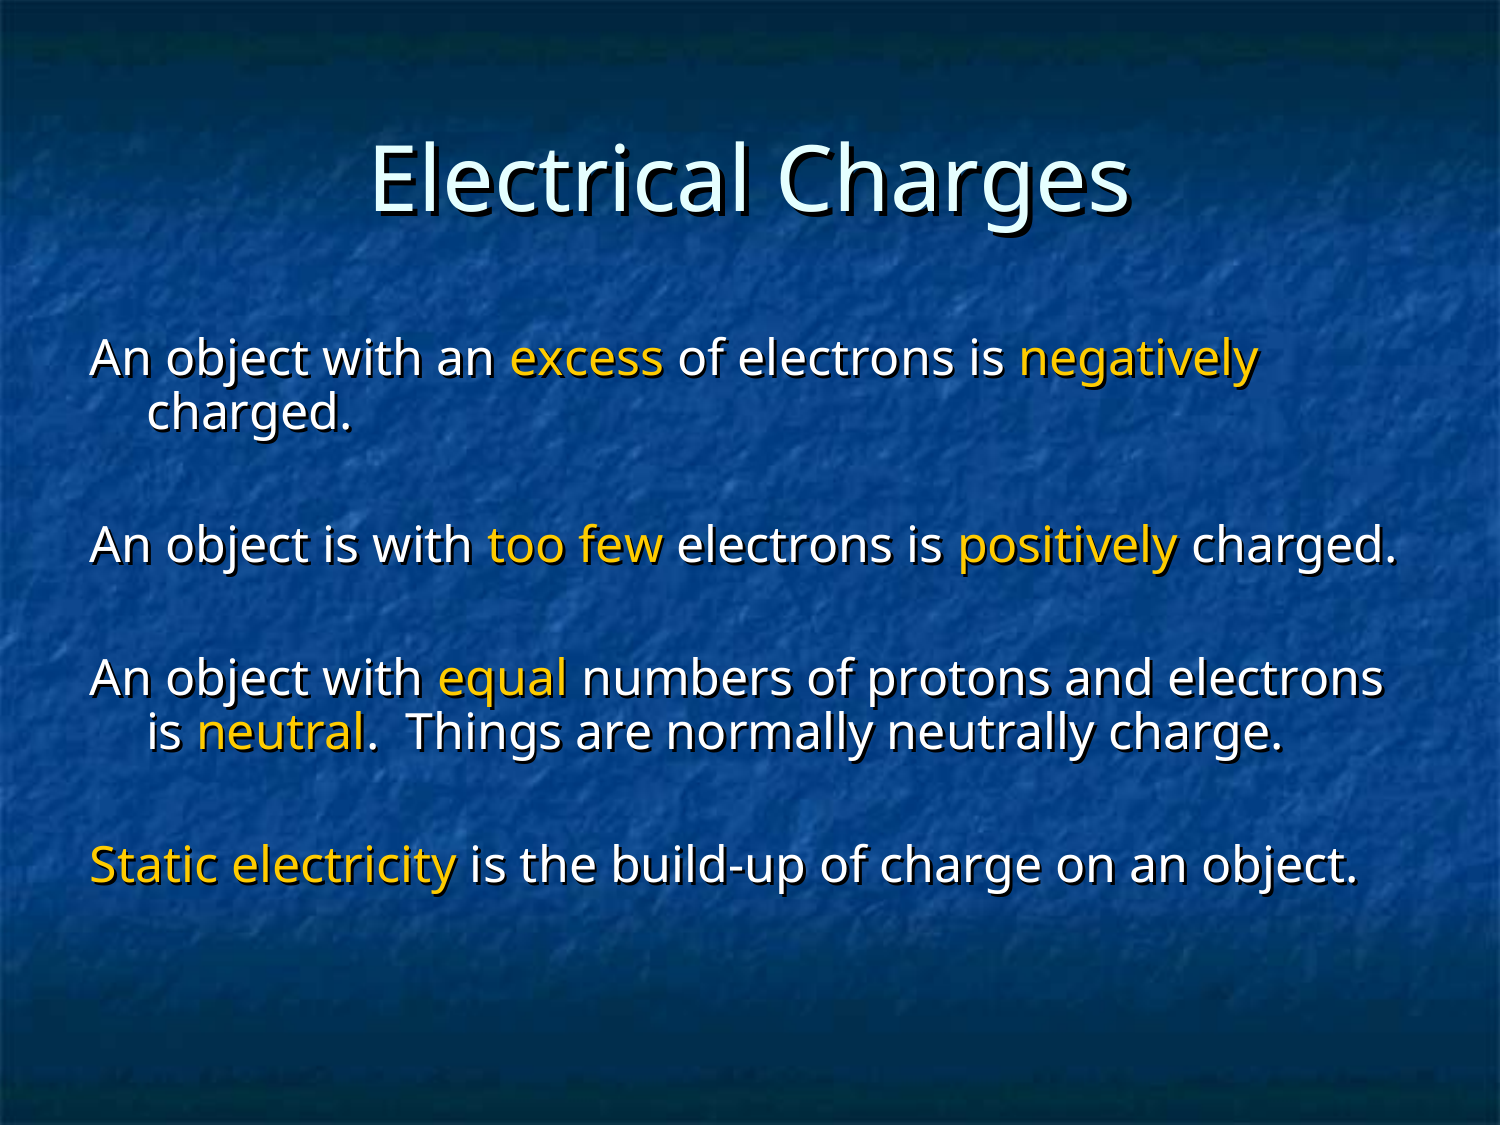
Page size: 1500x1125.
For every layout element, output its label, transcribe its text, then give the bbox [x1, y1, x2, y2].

picture [0, 0, 1500, 1125]
list An object with an excess of electrons is negatively charged. An object is with too few electrons is positively charged. An object with equal numbers of protons and electrons is neutral. Things are normally neutrally charge. Static electricity is the build-up of charge on an object. [75, 324, 1426, 1000]
title Electrical Charges [75, 62, 1426, 288]
